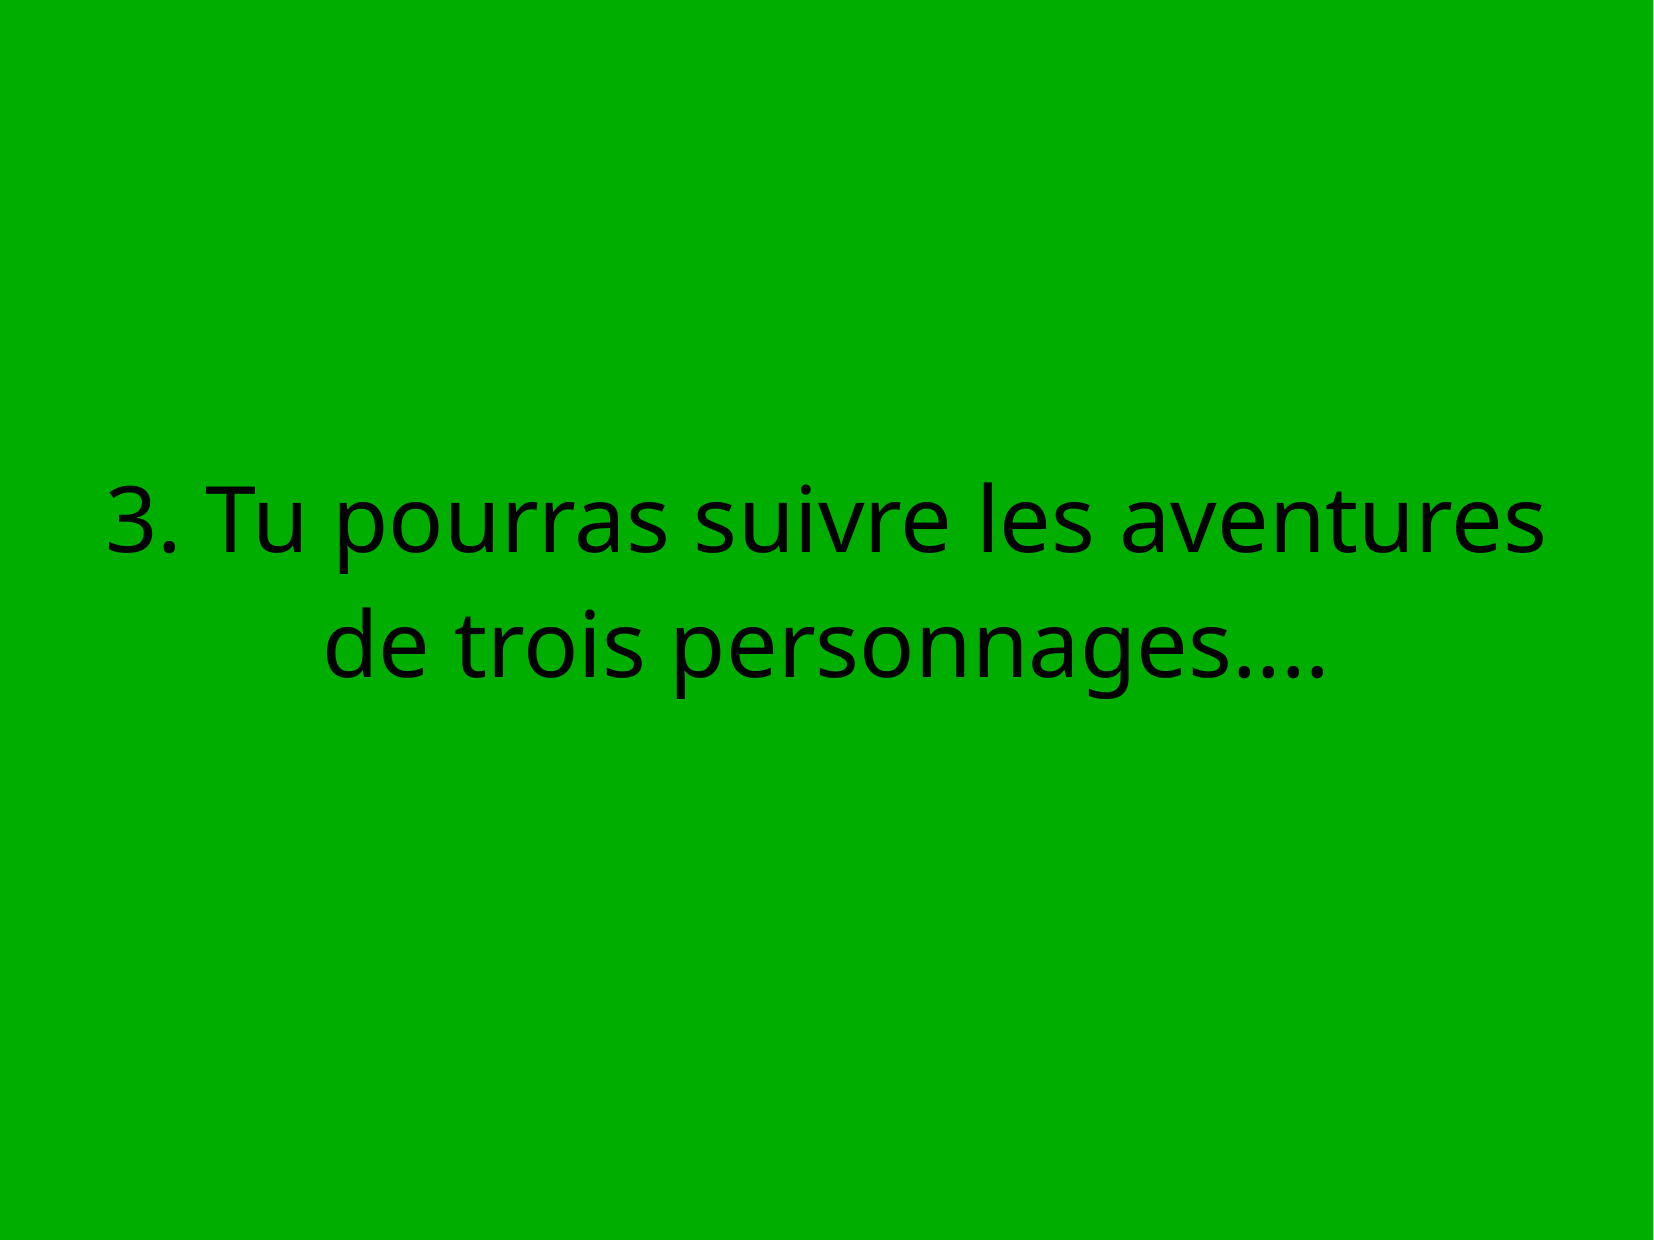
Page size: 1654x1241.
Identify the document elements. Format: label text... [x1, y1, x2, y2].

subtitle 3. Tu pourras suivre les aventures de trois personnages.... [82, 49, 1571, 1109]
